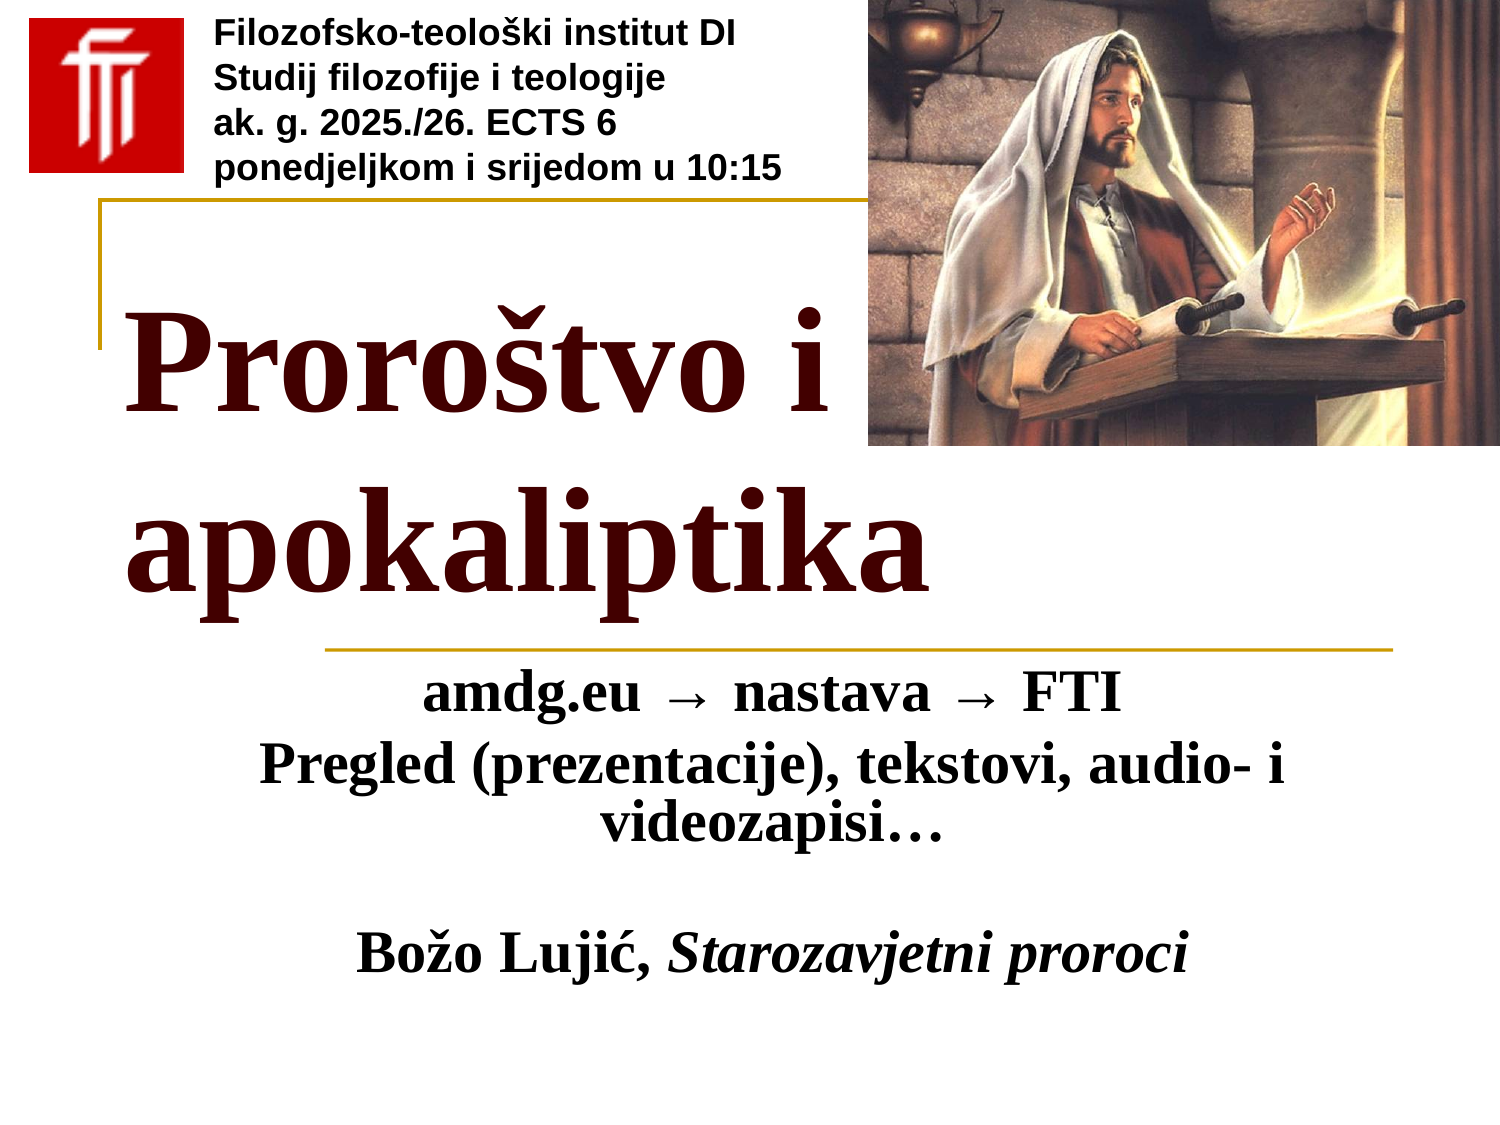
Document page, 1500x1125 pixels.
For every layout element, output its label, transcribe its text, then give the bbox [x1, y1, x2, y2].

picture [868, 0, 1500, 446]
picture [29, 18, 184, 173]
text_box amdg.eu → nastava → FTI Pregled (prezentacije), tekstovi, audio- i videozapisi… Božo Lujić, Starozavjetni proroci [141, 657, 1405, 1025]
title Proroštvo i apokaliptika [108, 253, 1358, 657]
text_box Filozofsko-teološki institut DI Studij filozofije i teologije ak. g. 2025./26. ECTS 6 ponedjeljkom i srijedom u 10:15 [198, 0, 963, 196]
